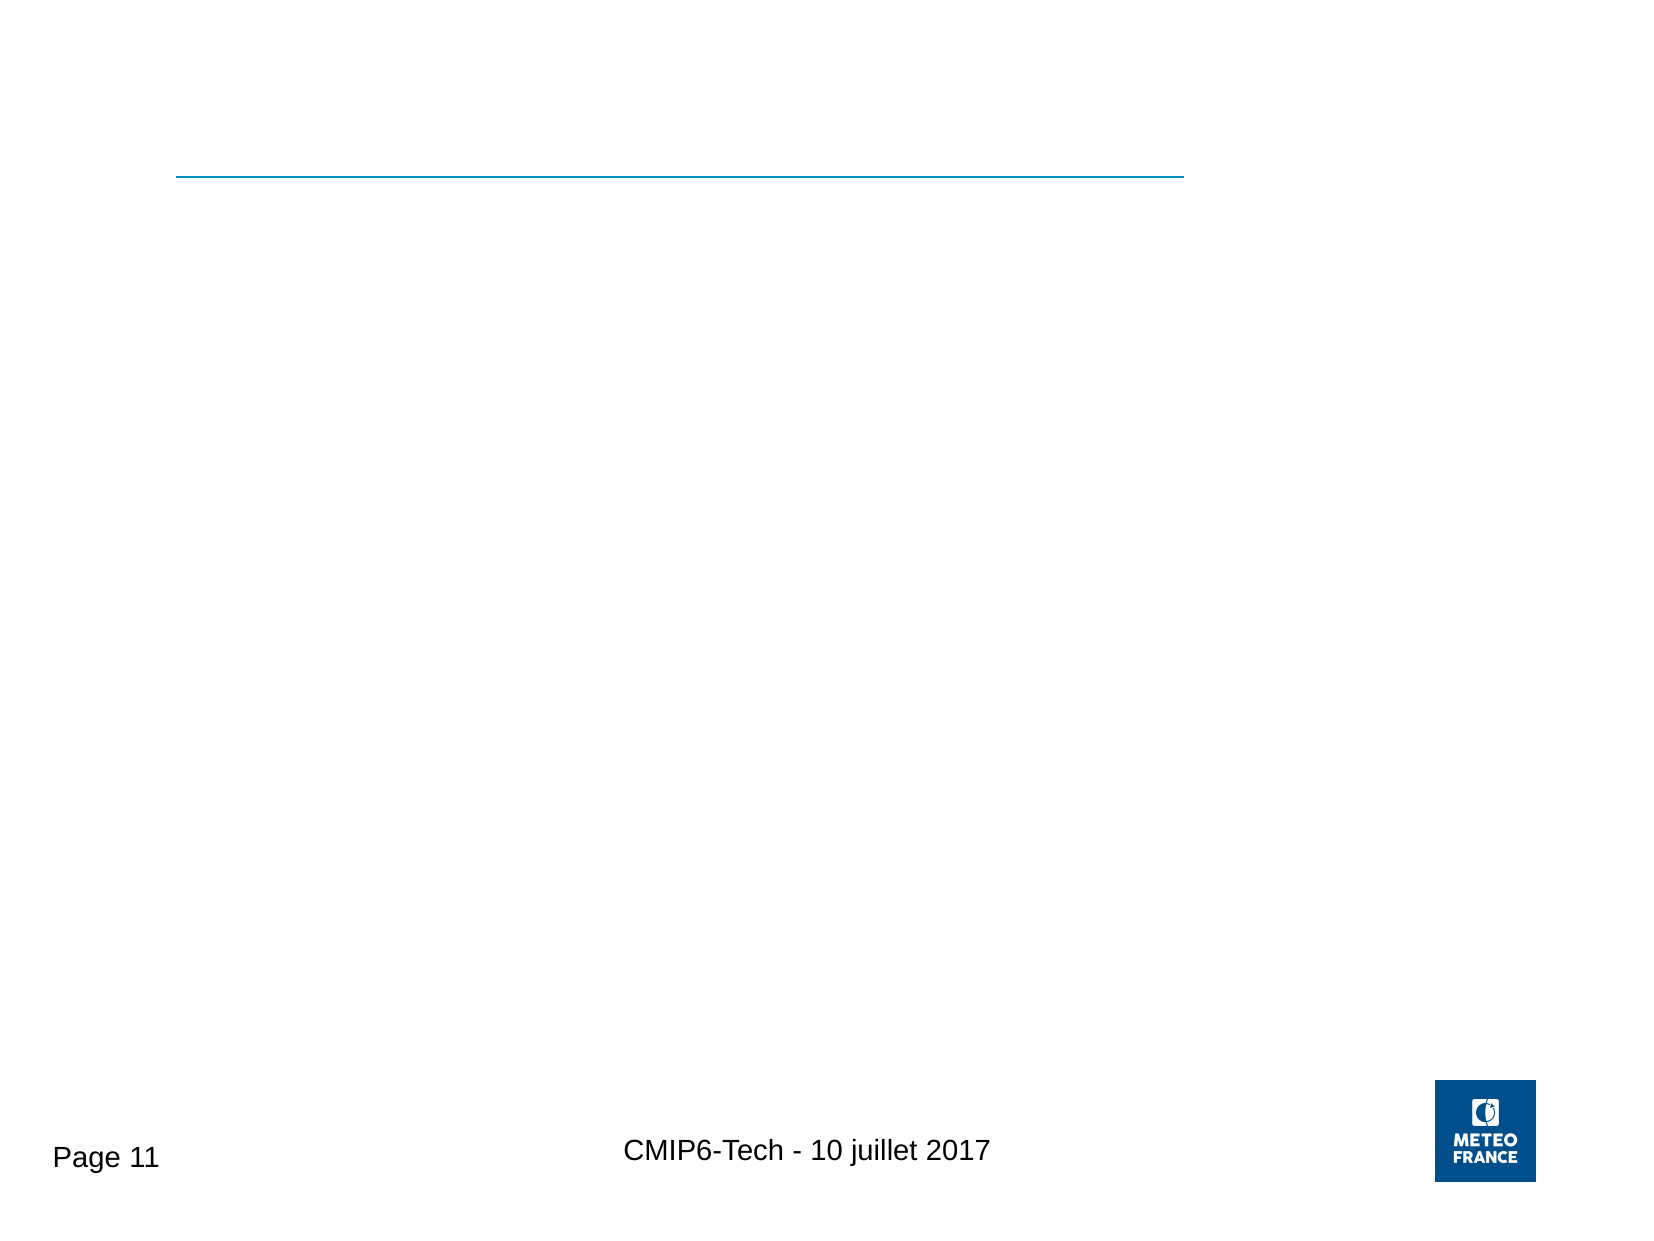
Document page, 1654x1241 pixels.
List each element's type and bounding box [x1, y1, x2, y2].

picture [1435, 1080, 1536, 1182]
